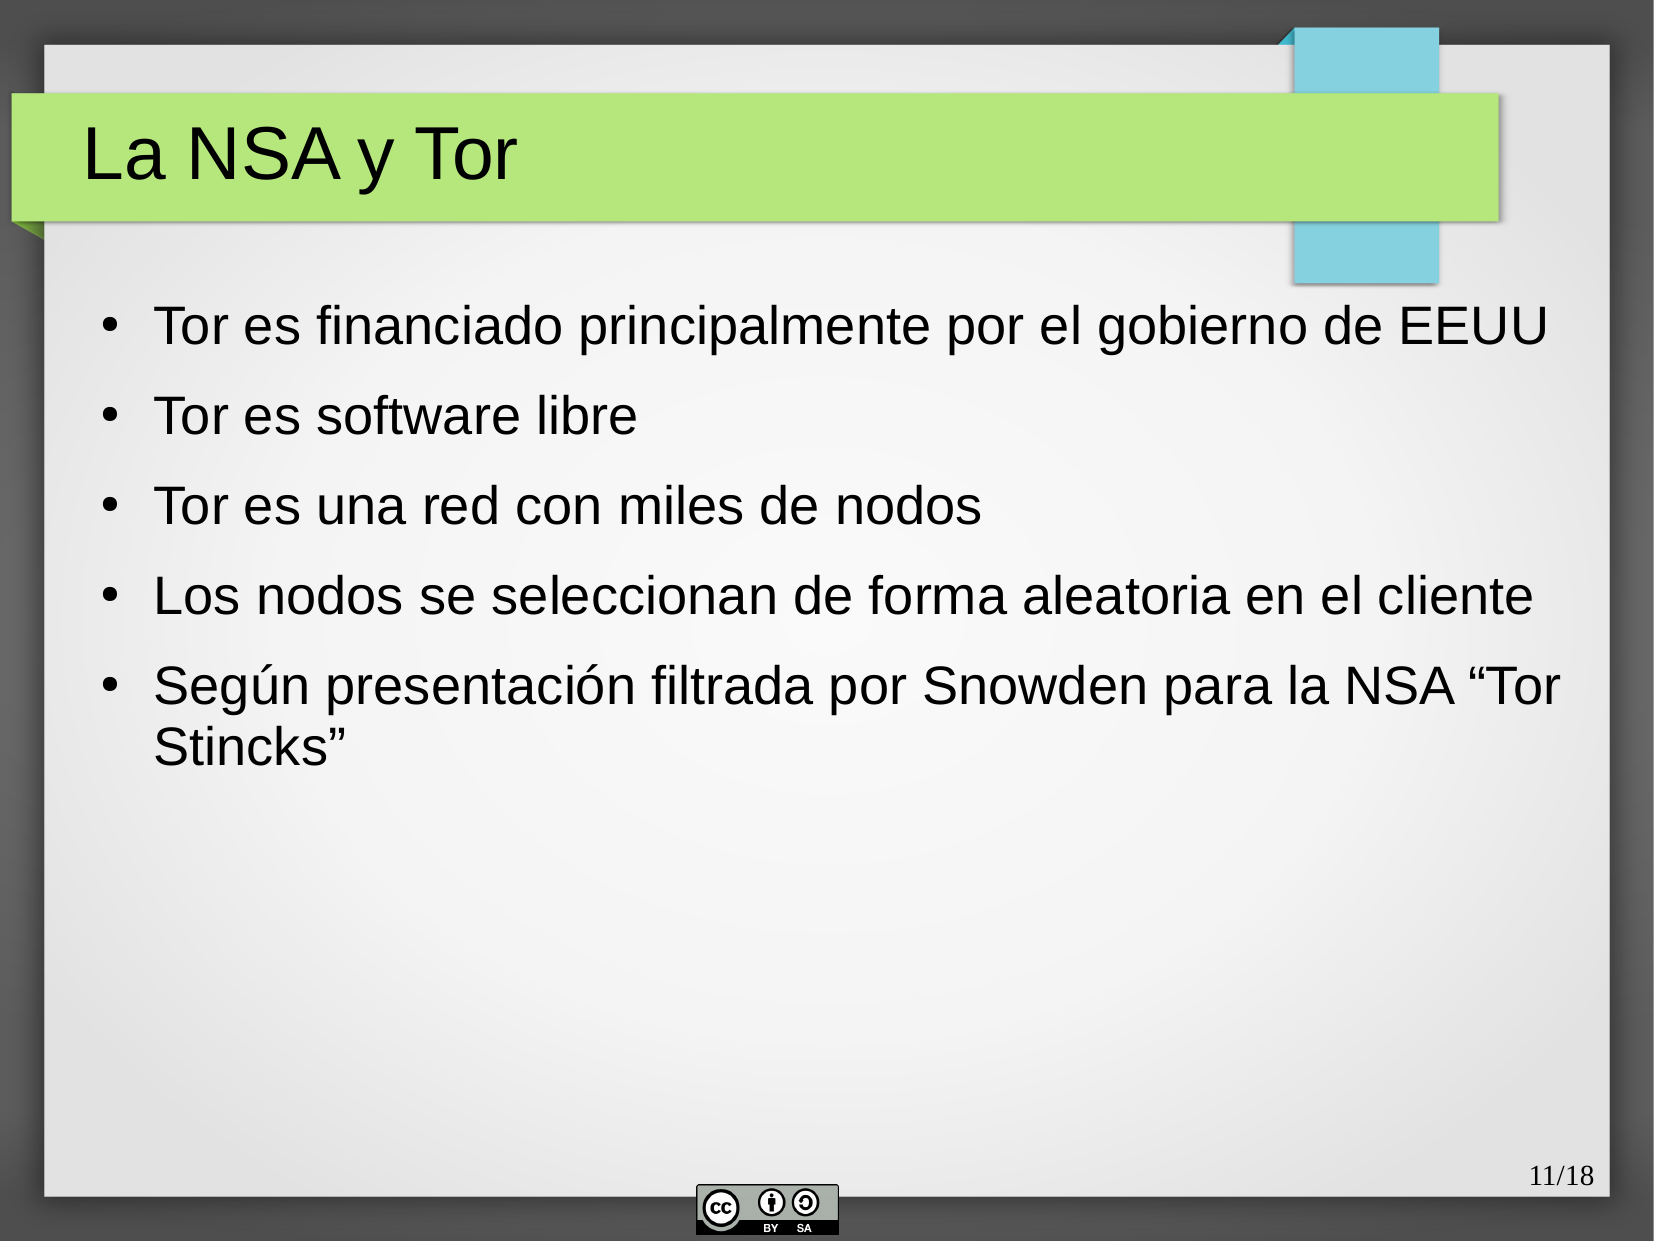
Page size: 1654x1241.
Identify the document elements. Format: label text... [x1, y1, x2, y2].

title La NSA y Tor [82, 94, 1264, 213]
list Tor es financiado principalmente por el gobierno de EEUU Tor es software libre Tor es una red con miles de nodos Los nodos se seleccionan de forma aleatoria en el cliente Según presentación filtrada por Snowden para la NSA “Tor Stincks” [82, 295, 1571, 1015]
picture [0, 0, 1654, 1241]
